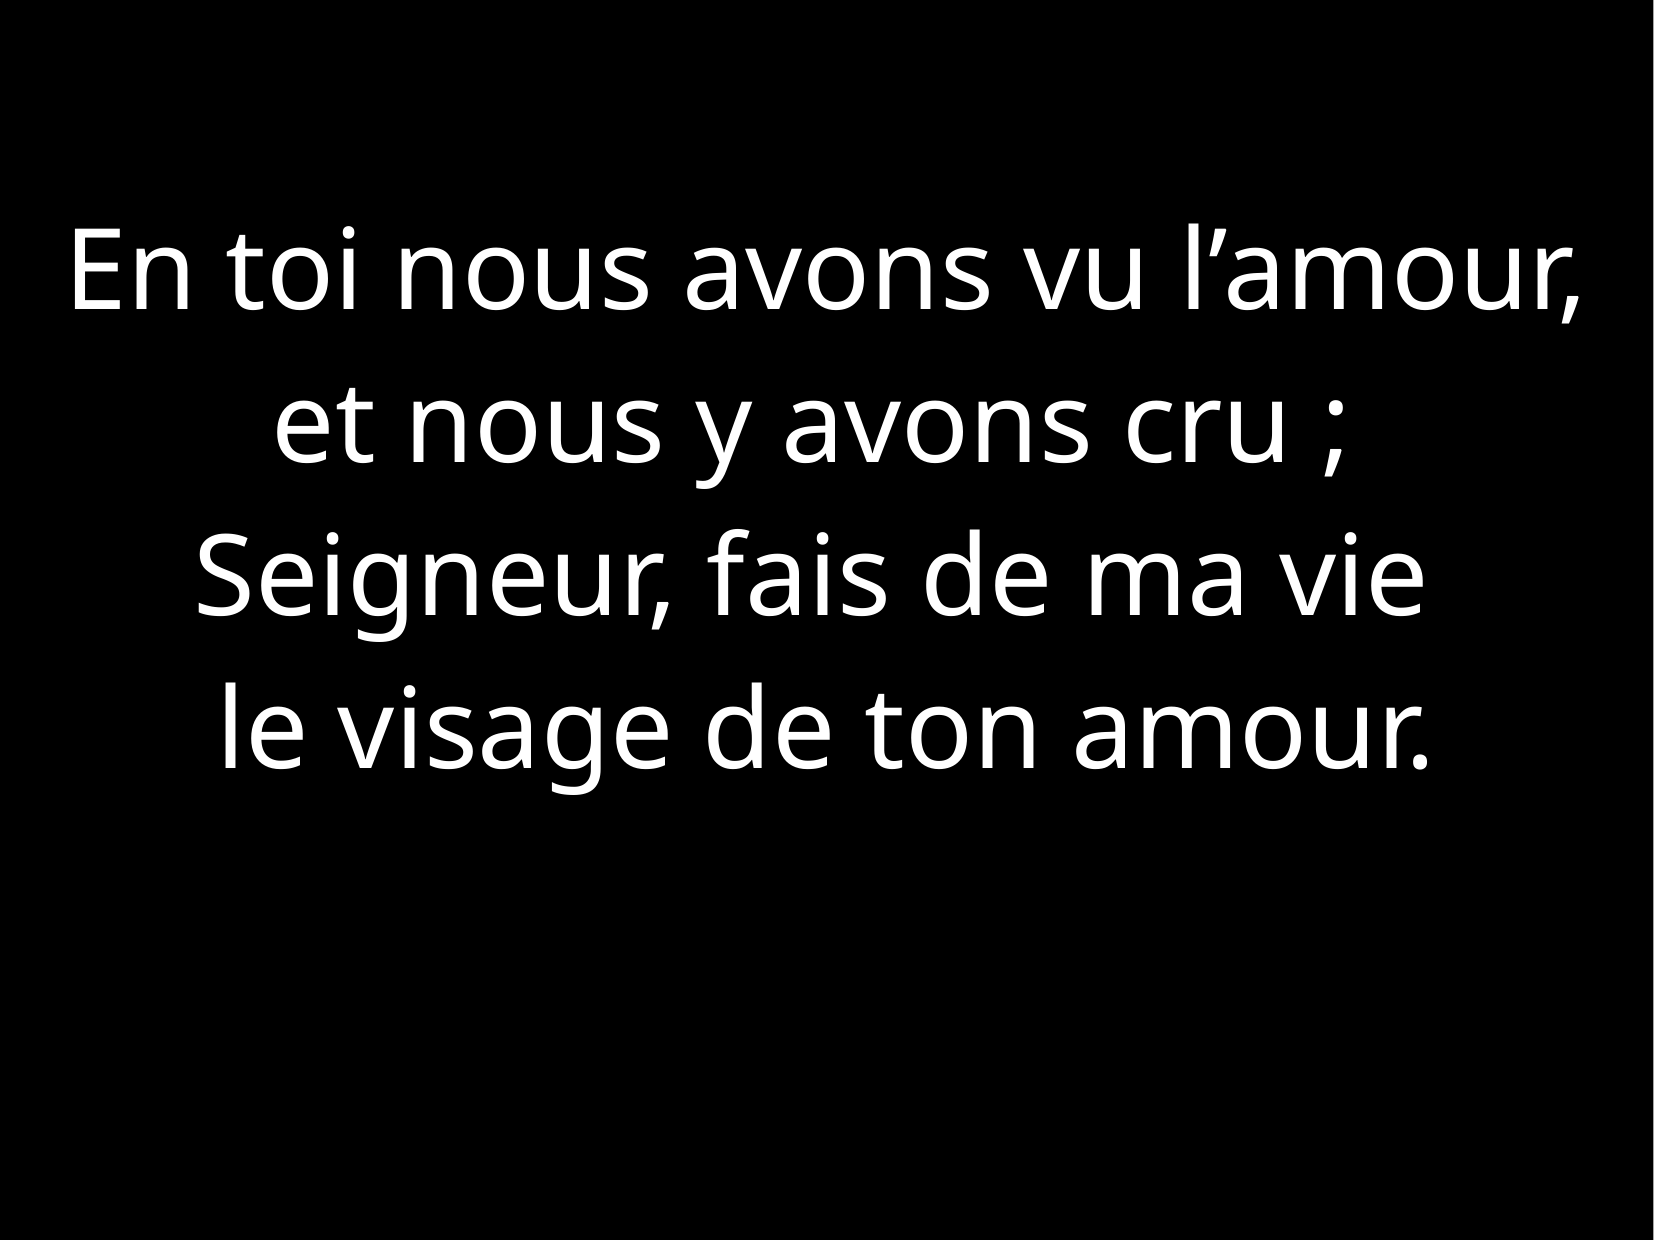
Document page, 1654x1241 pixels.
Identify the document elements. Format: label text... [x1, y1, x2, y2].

subtitle En toi nous avons vu l’amour, et nous y avons cru ; Seigneur, fais de ma vie le visage de ton amour. [23, 23, 1630, 1121]
